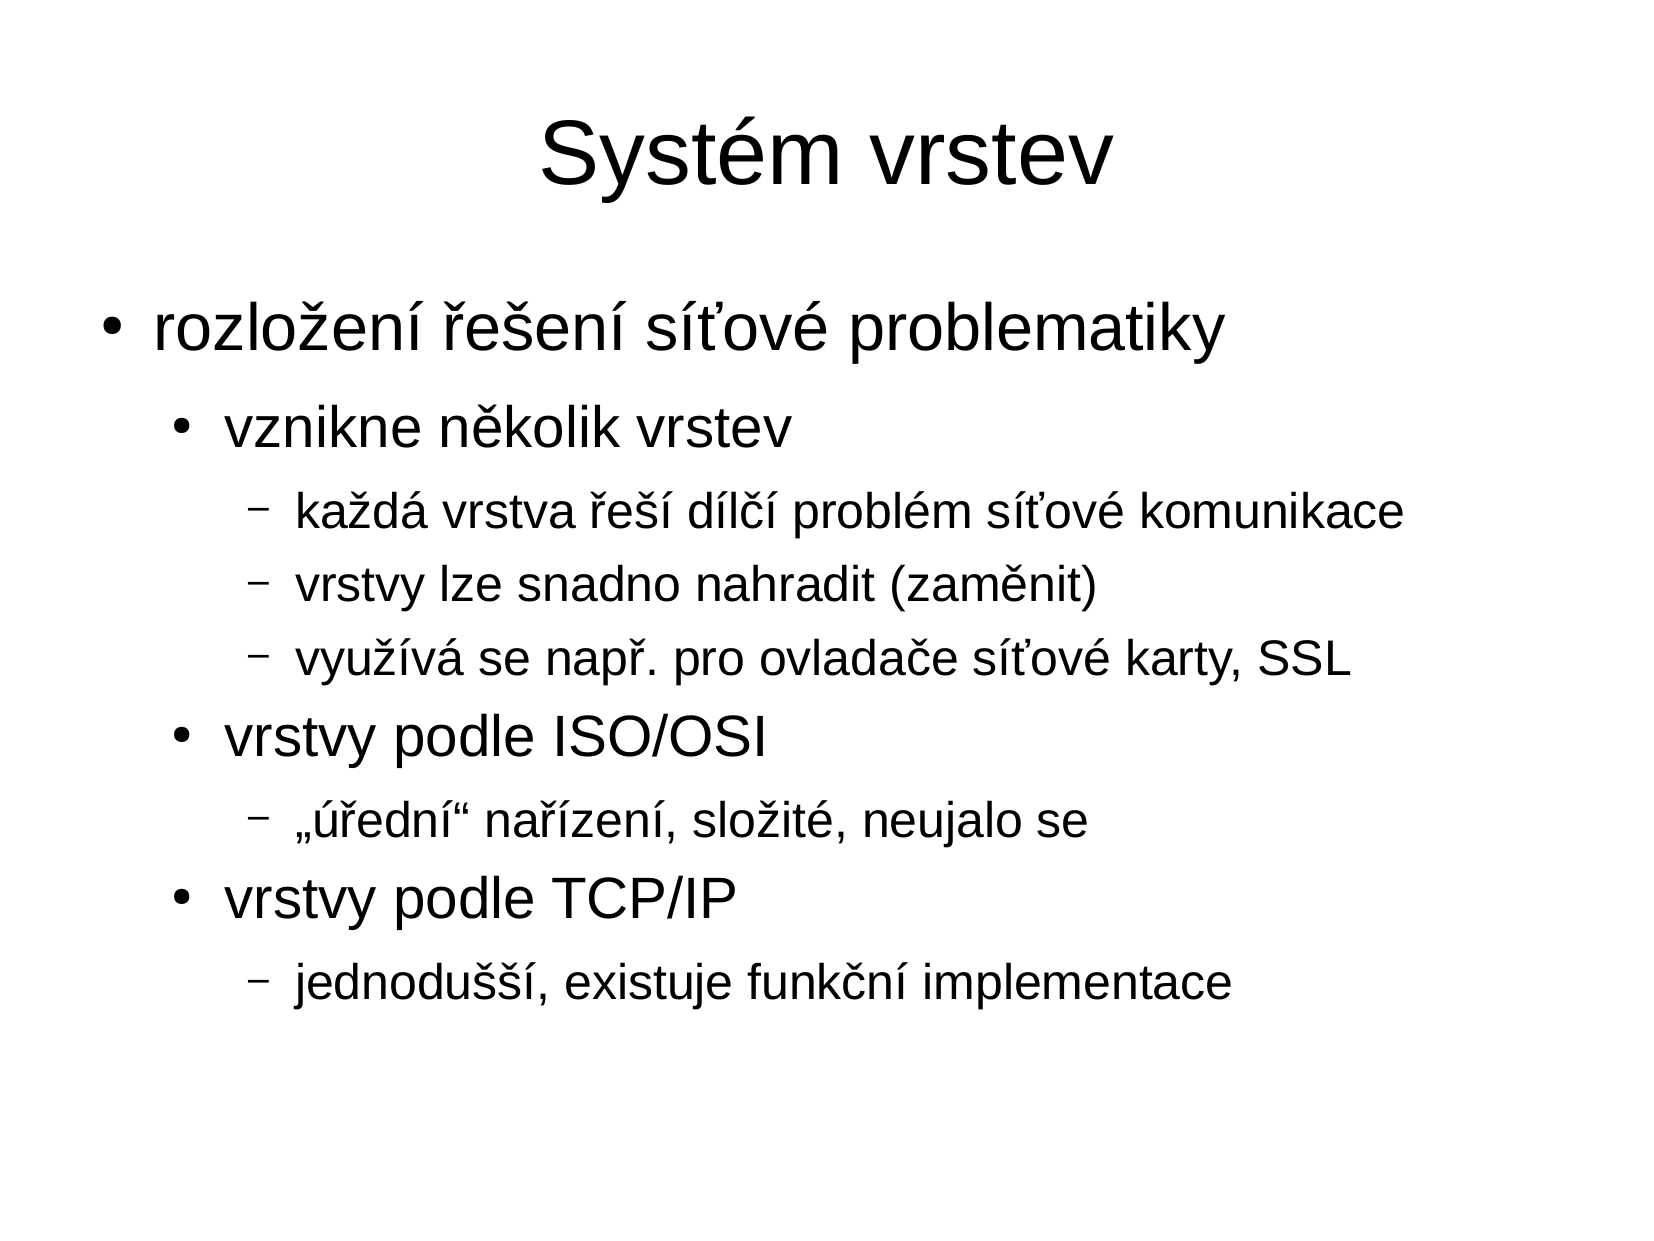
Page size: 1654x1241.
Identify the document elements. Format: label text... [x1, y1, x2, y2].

title Systém vrstev [82, 49, 1571, 257]
list rozložení řešení síťové problematiky vznikne několik vrstev každá vrstva řeší dílčí problém síťové komunikace vrstvy lze snadno nahradit (zaměnit) využívá se např. pro ovladače síťové karty, SSL vrstvy podle ISO/OSI „úřední“ nařízení, složité, neujalo se vrstvy podle TCP/IP jednodušší, existuje funkční implementace [82, 290, 1571, 1109]
